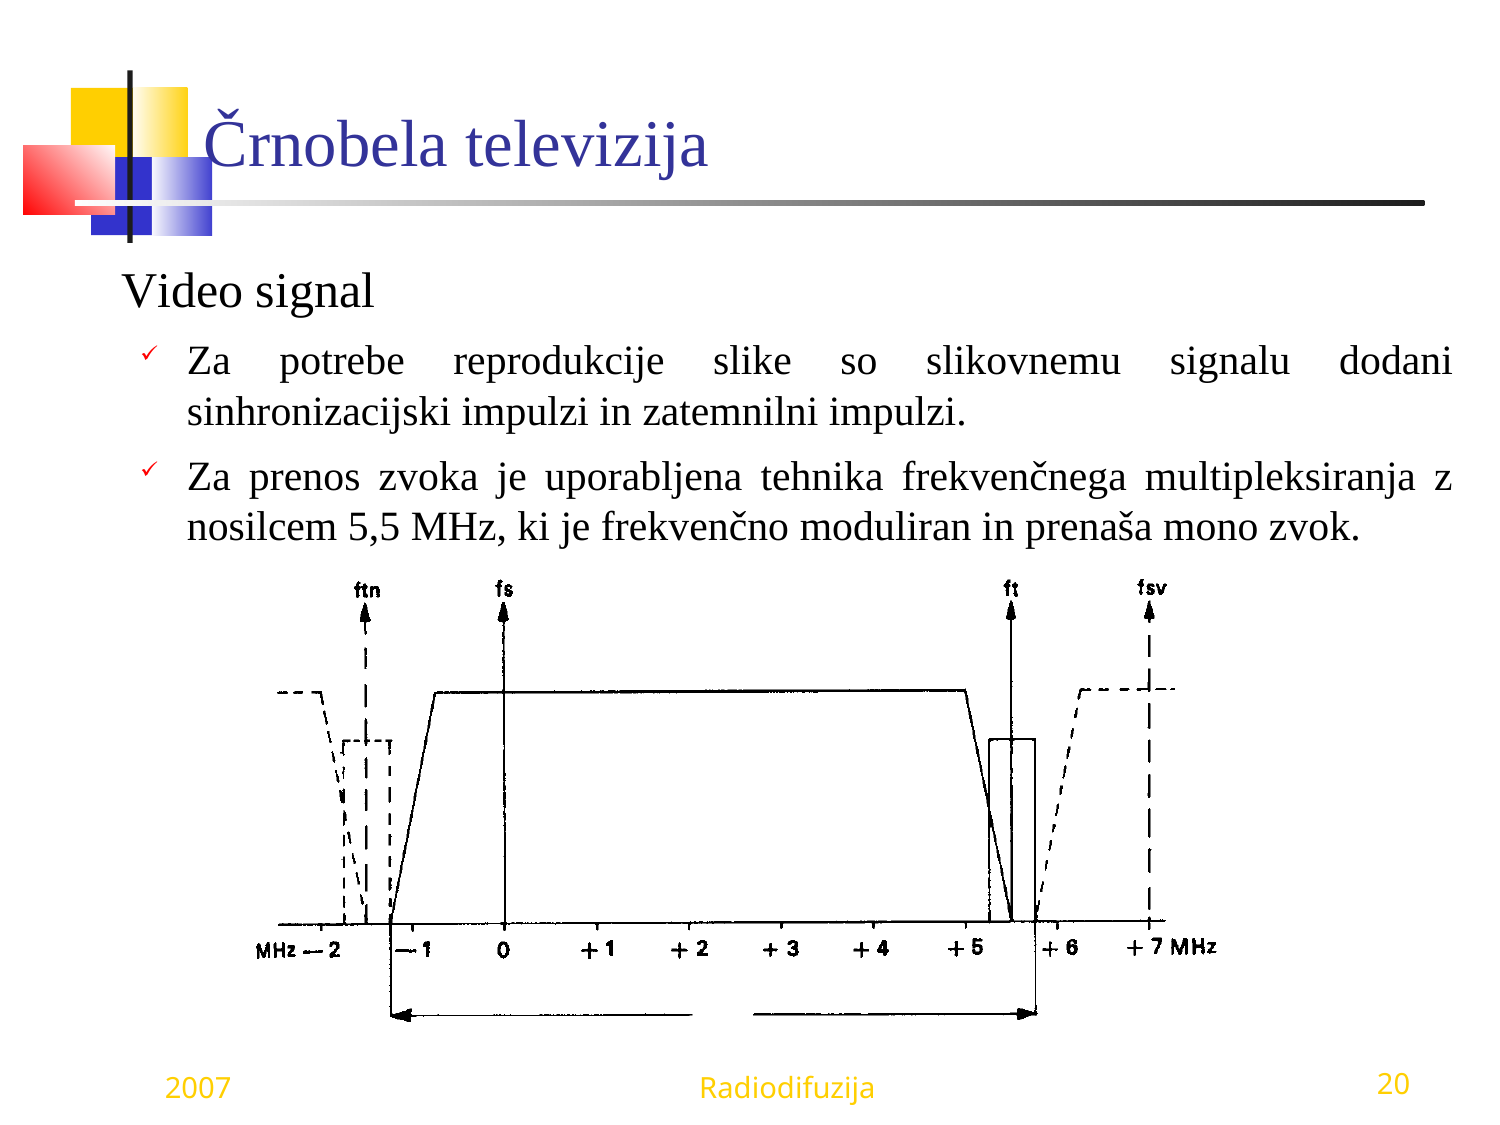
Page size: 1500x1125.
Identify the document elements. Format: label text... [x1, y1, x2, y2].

title Črnobela televizija [188, 92, 1468, 188]
list Video signal Za potrebe reprodukcije slike so slikovnemu signalu dodani sinhronizacijski impulzi in zatemnilni impulzi. Za prenos zvoka je uporabljena tehnika frekvenčnega multipleksiranja z nosilcem 5,5 MHz, ki je frekvenčno moduliran in prenaša mono zvok. [50, 249, 1469, 622]
text_box <number> [1112, 1037, 1426, 1113]
picture [249, 562, 1238, 1030]
text_box Radiodifuzija [549, 1037, 1026, 1113]
text_box 2007 [150, 1037, 463, 1113]
